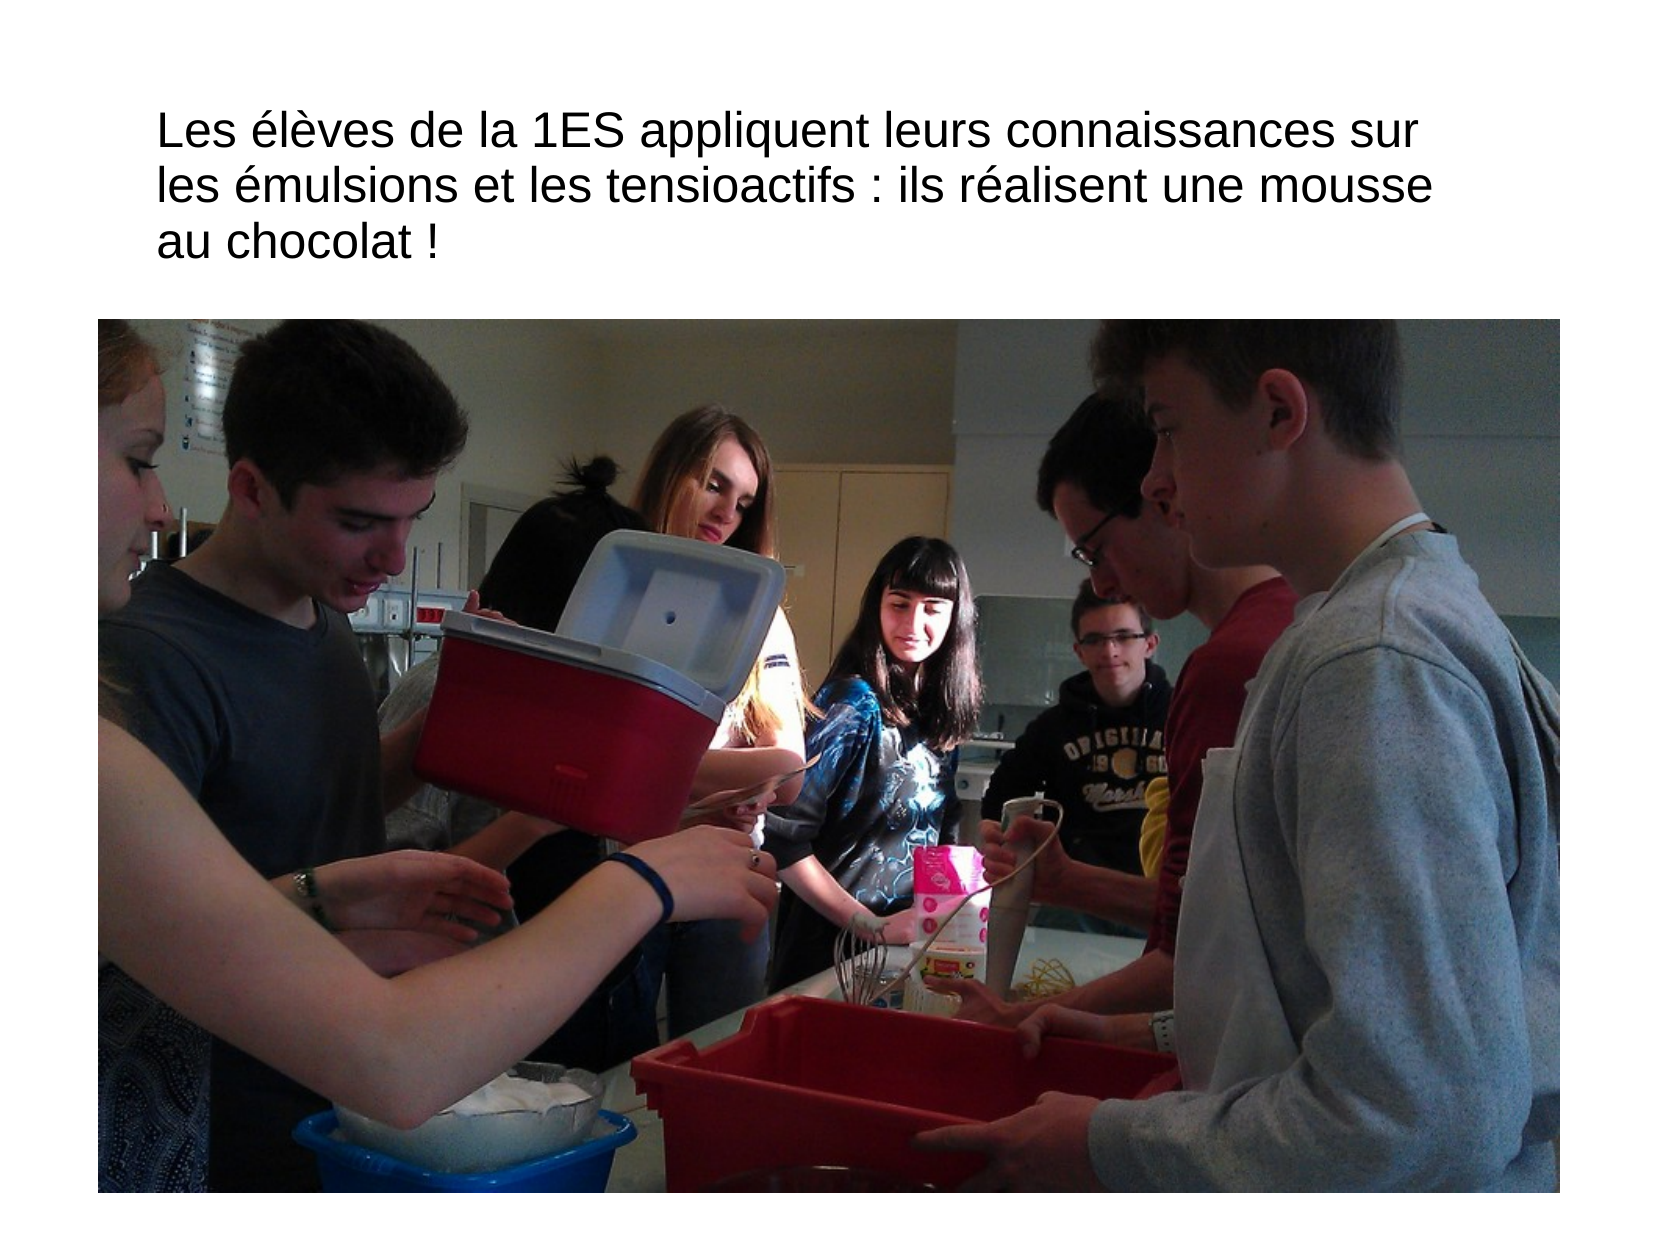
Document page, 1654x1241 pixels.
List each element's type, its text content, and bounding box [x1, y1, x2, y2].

picture [98, 319, 1560, 1193]
text_box Les élèves de la 1ES appliquent leurs connaissances sur les émulsions et les tensioactifs : ils réalisent une mousse au chocolat ! [141, 94, 1489, 277]
